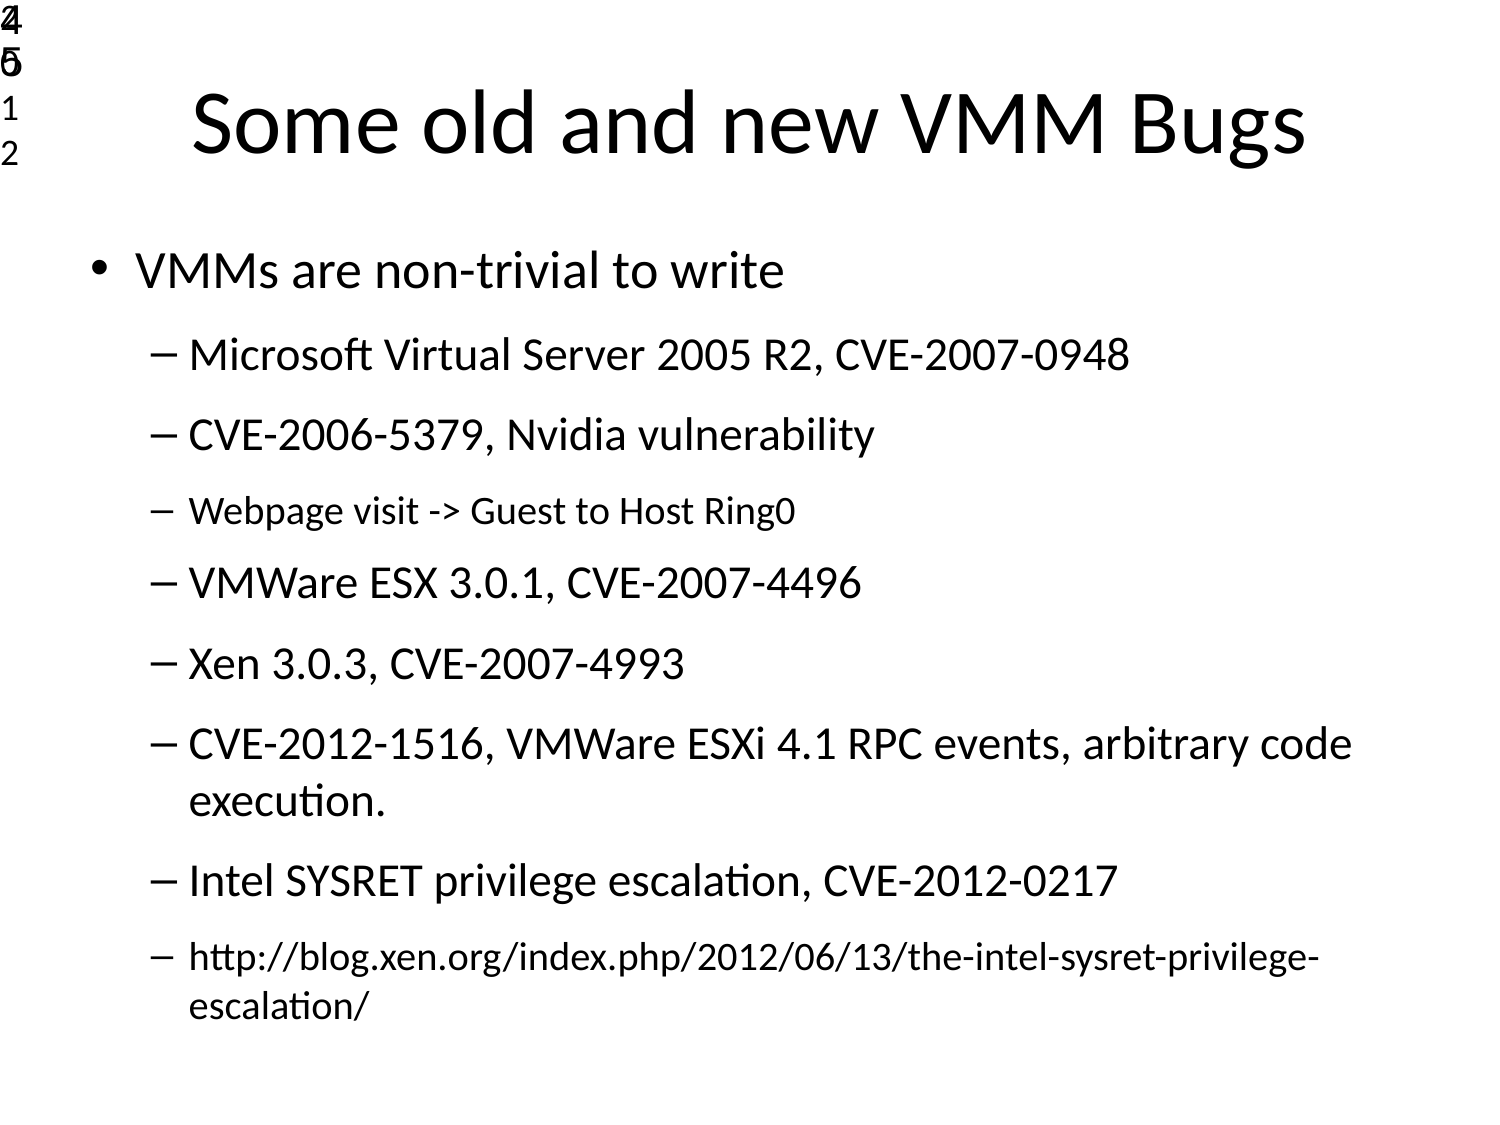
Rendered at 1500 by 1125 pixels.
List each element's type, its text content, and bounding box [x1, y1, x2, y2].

title Some old and new VMM Bugs [75, 23, 1425, 211]
list VMMs are non-trivial to write Microsoft Virtual Server 2005 R2, CVE-2007-0948 CVE-2006-5379, Nvidia vulnerability Webpage visit -> Guest to Host Ring0 VMWare ESX 3.0.1, CVE-2007-4496 Xen 3.0.3, CVE-2007-4993 CVE-2012-1516, VMWare ESXi 4.1 RPC events, arbitrary code execution. Intel SYSRET privilege escalation, CVE-2012-0217 http://blog.xen.org/index.php/2012/06/13/the-intel-sysret-privilege-escalation/ [75, 227, 1425, 1043]
